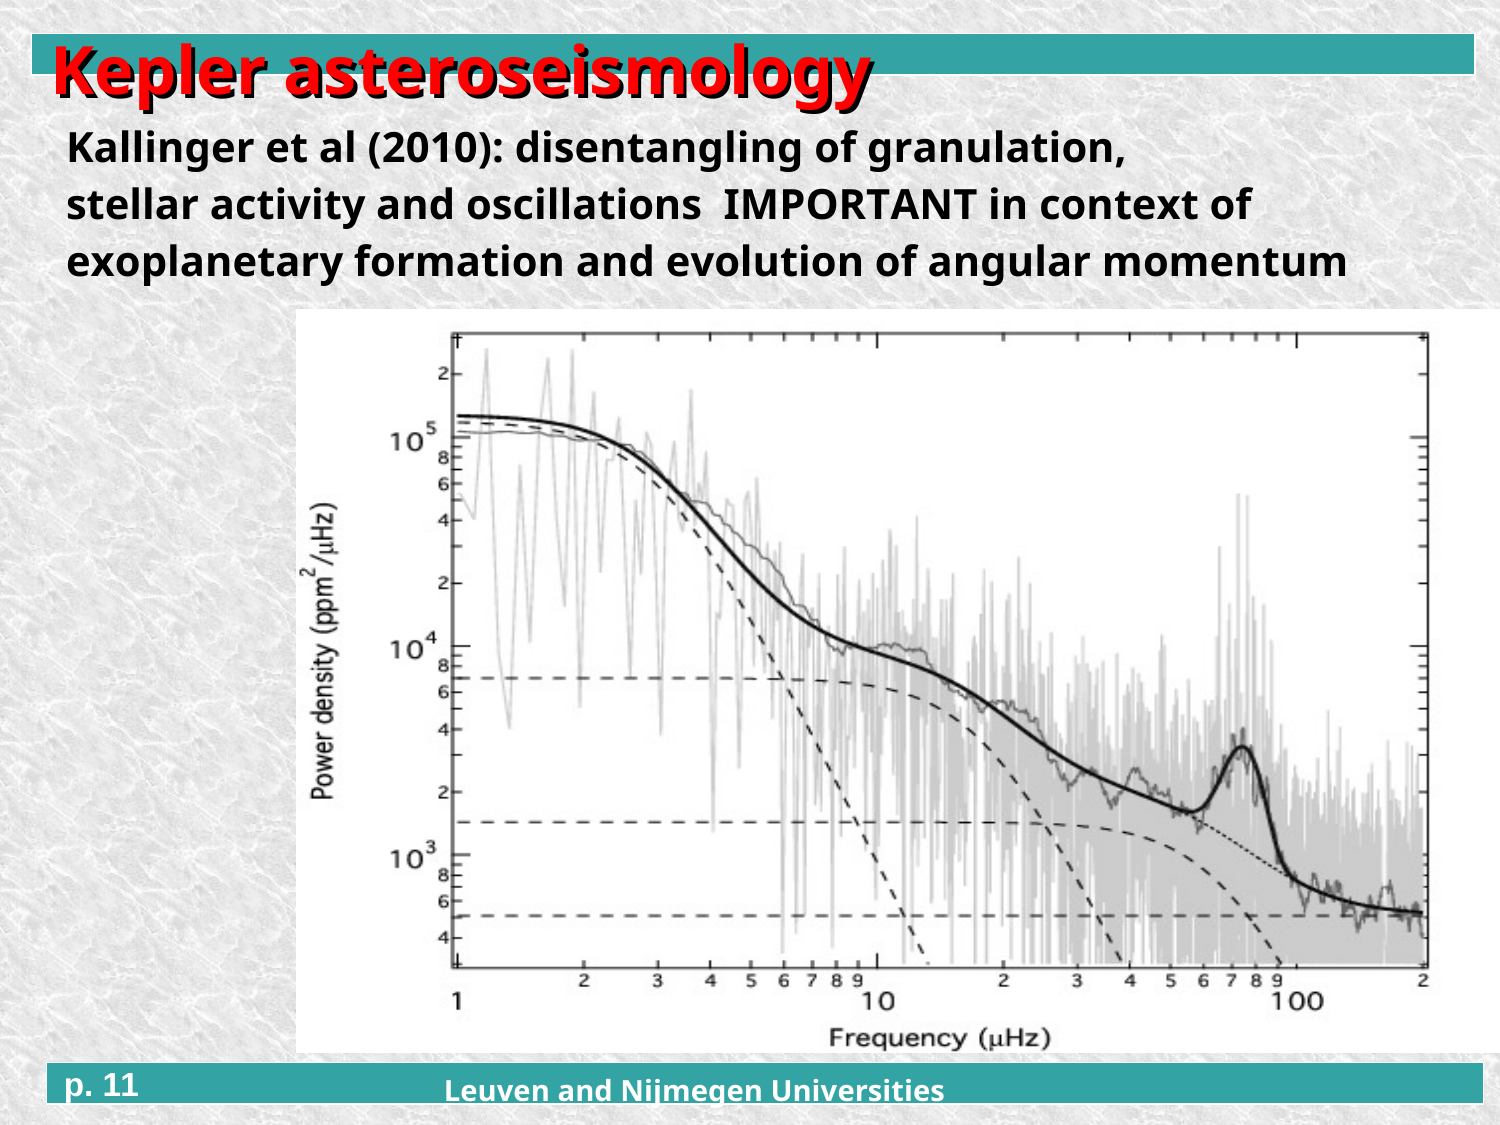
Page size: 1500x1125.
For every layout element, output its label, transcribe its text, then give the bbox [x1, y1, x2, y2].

title Kepler asteroseismology [50, 0, 1500, 157]
text_box Kallinger et al (2010): disentangling of granulation, stellar activity and oscillations IMPORTANT in context of exoplanetary formation and evolution of angular momentum [66, 117, 1419, 396]
picture [0, 0, 1500, 1125]
